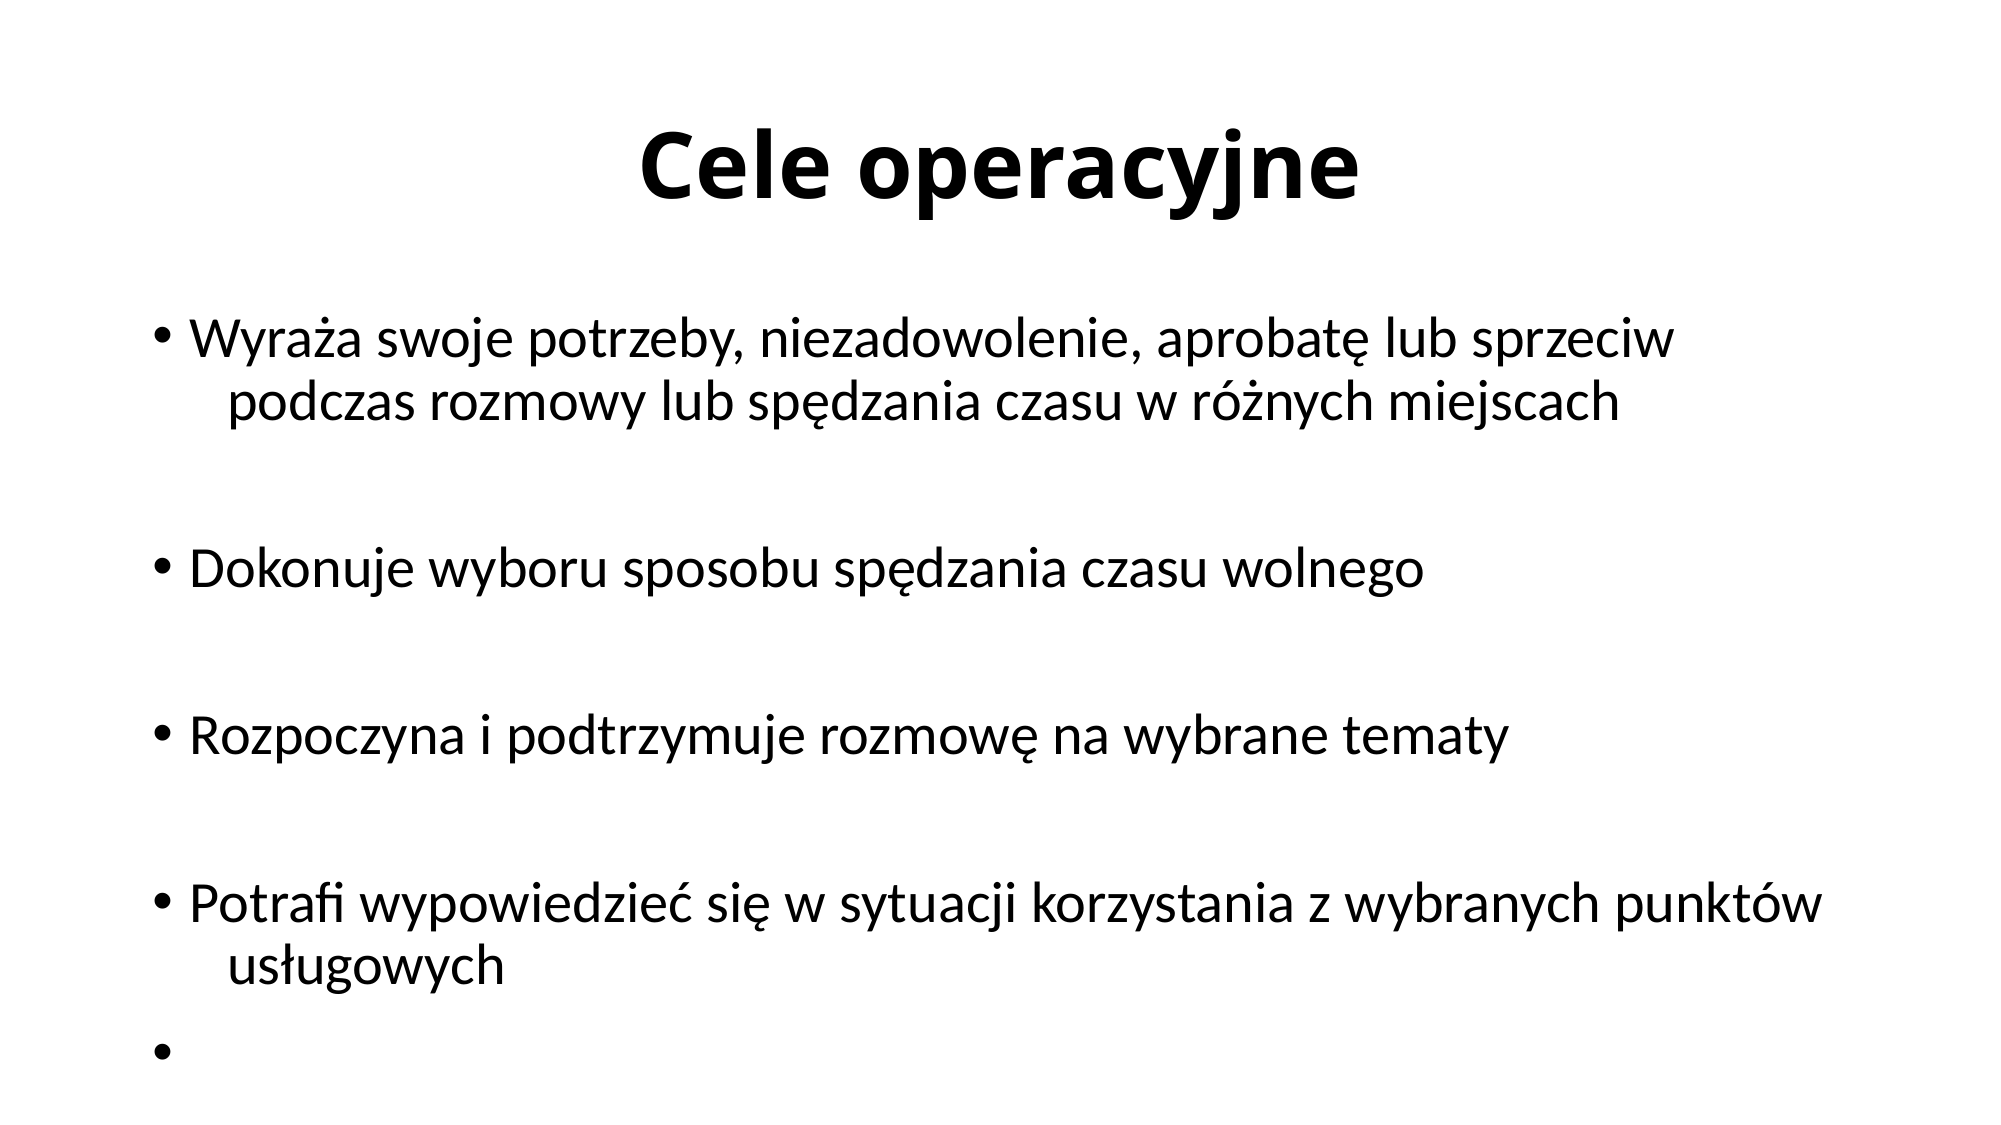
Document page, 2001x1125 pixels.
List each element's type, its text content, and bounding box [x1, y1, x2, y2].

title Cele operacyjne [137, 59, 1863, 278]
list Wyraża swoje potrzeby, niezadowolenie, aprobatę lub sprzeciw podczas rozmowy lub spędzania czasu w różnych miejscach Dokonuje wyboru sposobu spędzania czasu wolnego Rozpoczyna i podtrzymuje rozmowę na wybrane tematy Potrafi wypowiedzieć się w sytuacji korzystania z wybranych punktów usługowych [137, 299, 1863, 1014]
